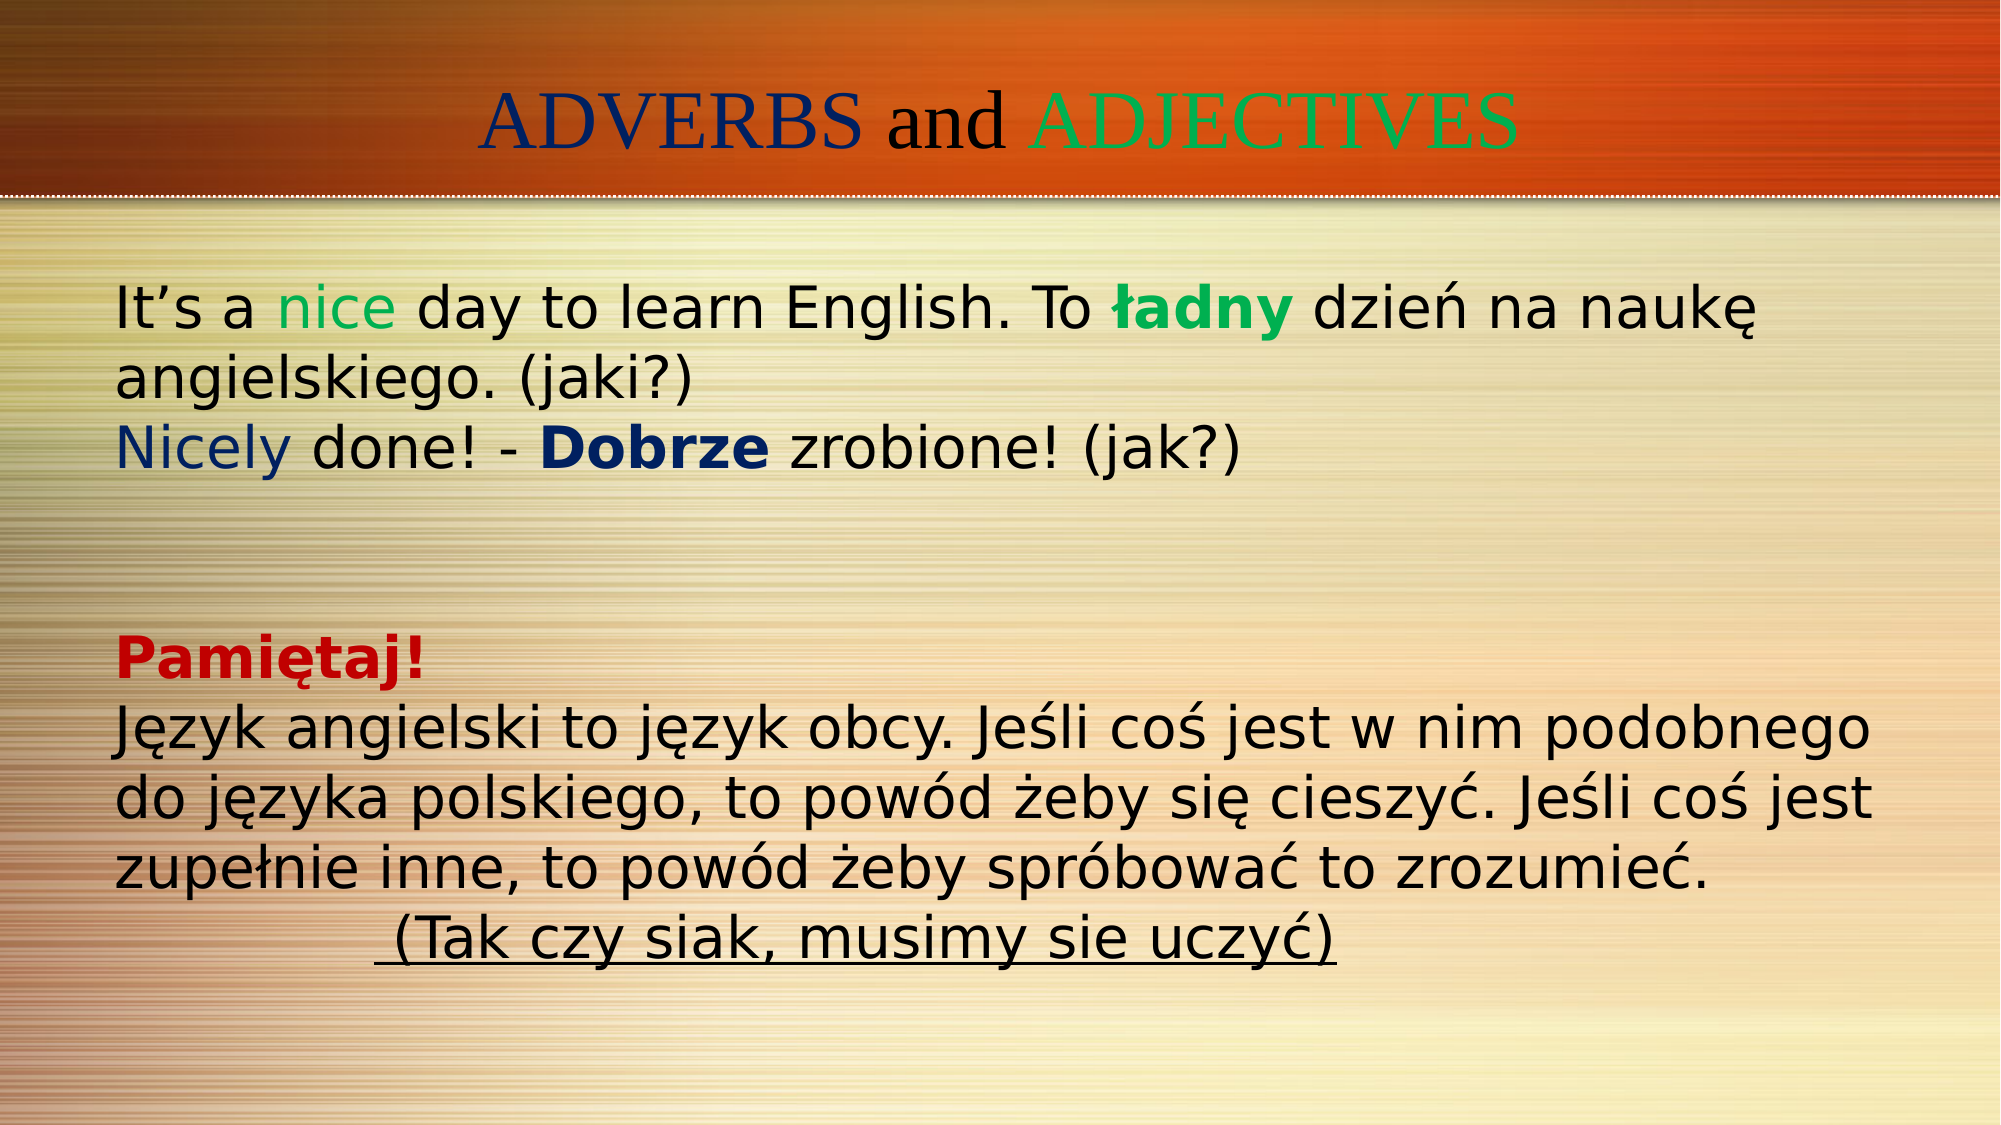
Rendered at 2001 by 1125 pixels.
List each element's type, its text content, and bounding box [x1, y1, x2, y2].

list It’s a nice day to learn English. To ładny dzień na naukę angielskiego. (jaki?) Nicely done! - Dobrze zrobione! (jak?) Pamiętaj! Język angielski to język obcy. Jeśli coś jest w nim podobnego do języka polskiego, to powód żeby się cieszyć. Jeśli coś jest zupełnie inne, to powód żeby spróbować to zrozumieć. (Tak czy siak, musimy sie uczyć) [99, 262, 1900, 1005]
title ADVERBS and ADJECTIVES [99, 30, 1900, 173]
picture [0, 0, 2001, 1125]
